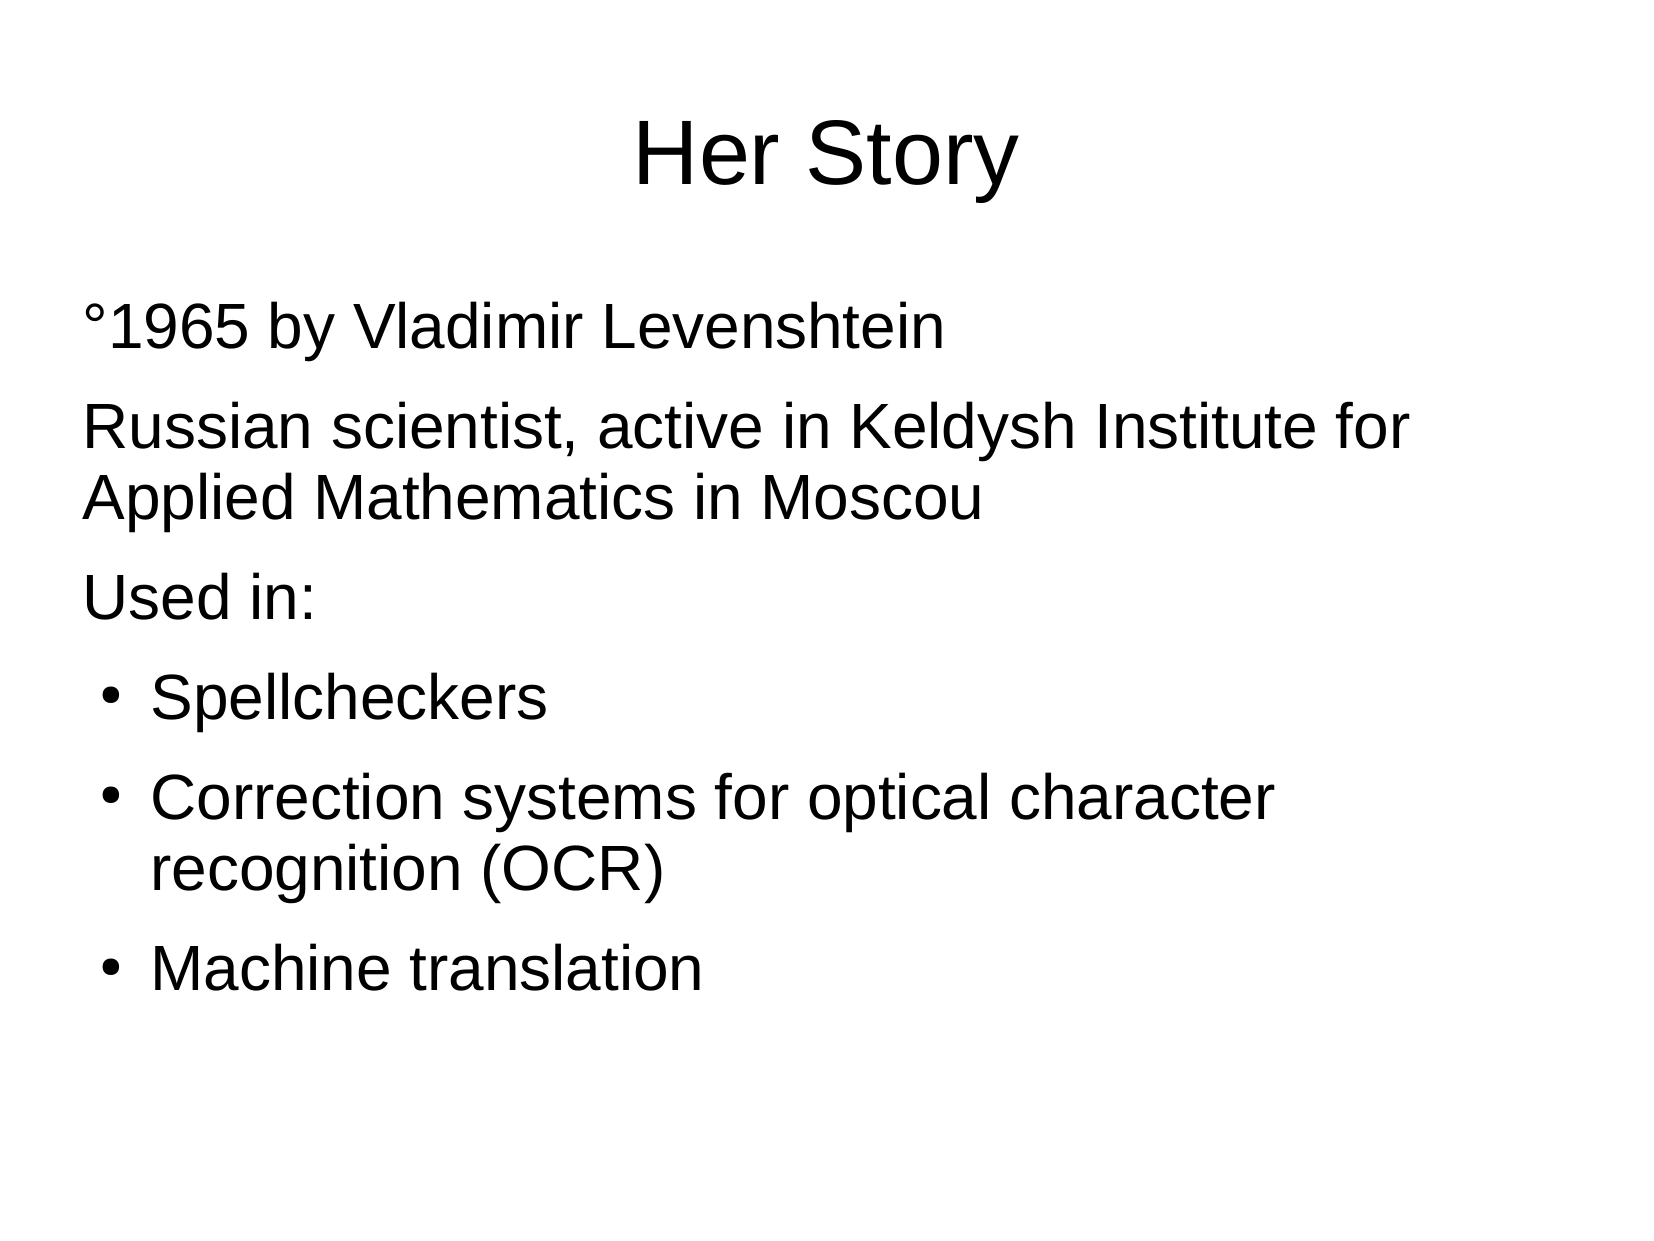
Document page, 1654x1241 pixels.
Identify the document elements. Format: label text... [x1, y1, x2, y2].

title Her Story [82, 49, 1571, 257]
list °1965 by Vladimir Levenshtein Russian scientist, active in Keldysh Institute for Applied Mathematics in Moscou Used in: Spellcheckers Correction systems for optical character recognition (OCR) Machine translation [82, 290, 1571, 1010]
